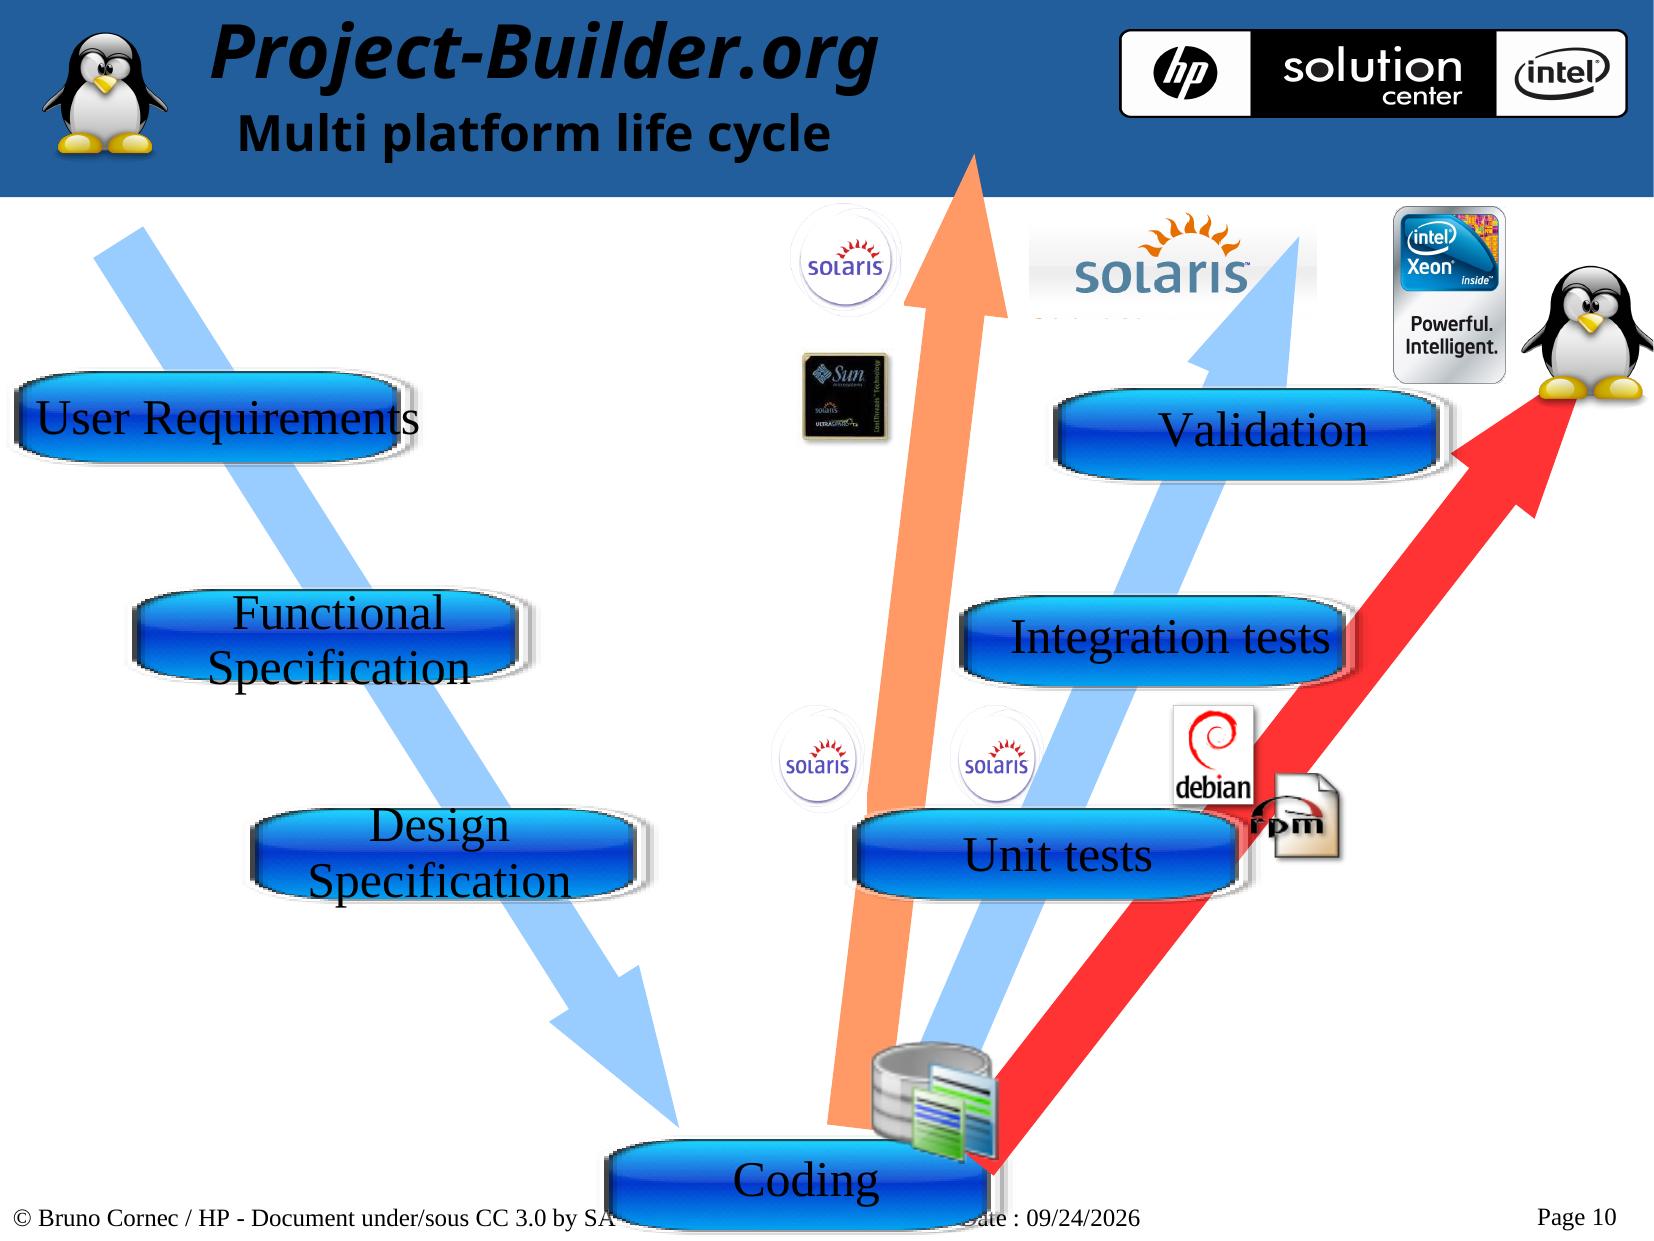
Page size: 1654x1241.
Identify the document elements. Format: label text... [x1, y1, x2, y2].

text_box User Requirements [35, 389, 421, 446]
text_box Integration tests [1009, 608, 1332, 720]
picture [6, 366, 432, 471]
text_box Design Specification [307, 797, 572, 909]
picture [472, 584, 550, 690]
picture [1045, 206, 1506, 489]
text_box Functional Specification [206, 584, 472, 696]
picture [797, 348, 894, 447]
picture [42, 29, 168, 167]
picture [785, 200, 904, 319]
picture [124, 584, 206, 690]
title Multi platform life cycle [236, 53, 1317, 215]
picture [242, 803, 307, 908]
text_box Unit tests [962, 827, 1240, 938]
picture [1119, 29, 1628, 118]
text_box Validation [1157, 401, 1405, 513]
picture [1029, 215, 1317, 319]
picture [596, 1041, 1022, 1239]
picture [767, 696, 1347, 908]
picture [572, 803, 668, 908]
picture [1521, 262, 1654, 414]
picture [951, 590, 1377, 696]
text_box Coding [732, 1151, 880, 1241]
